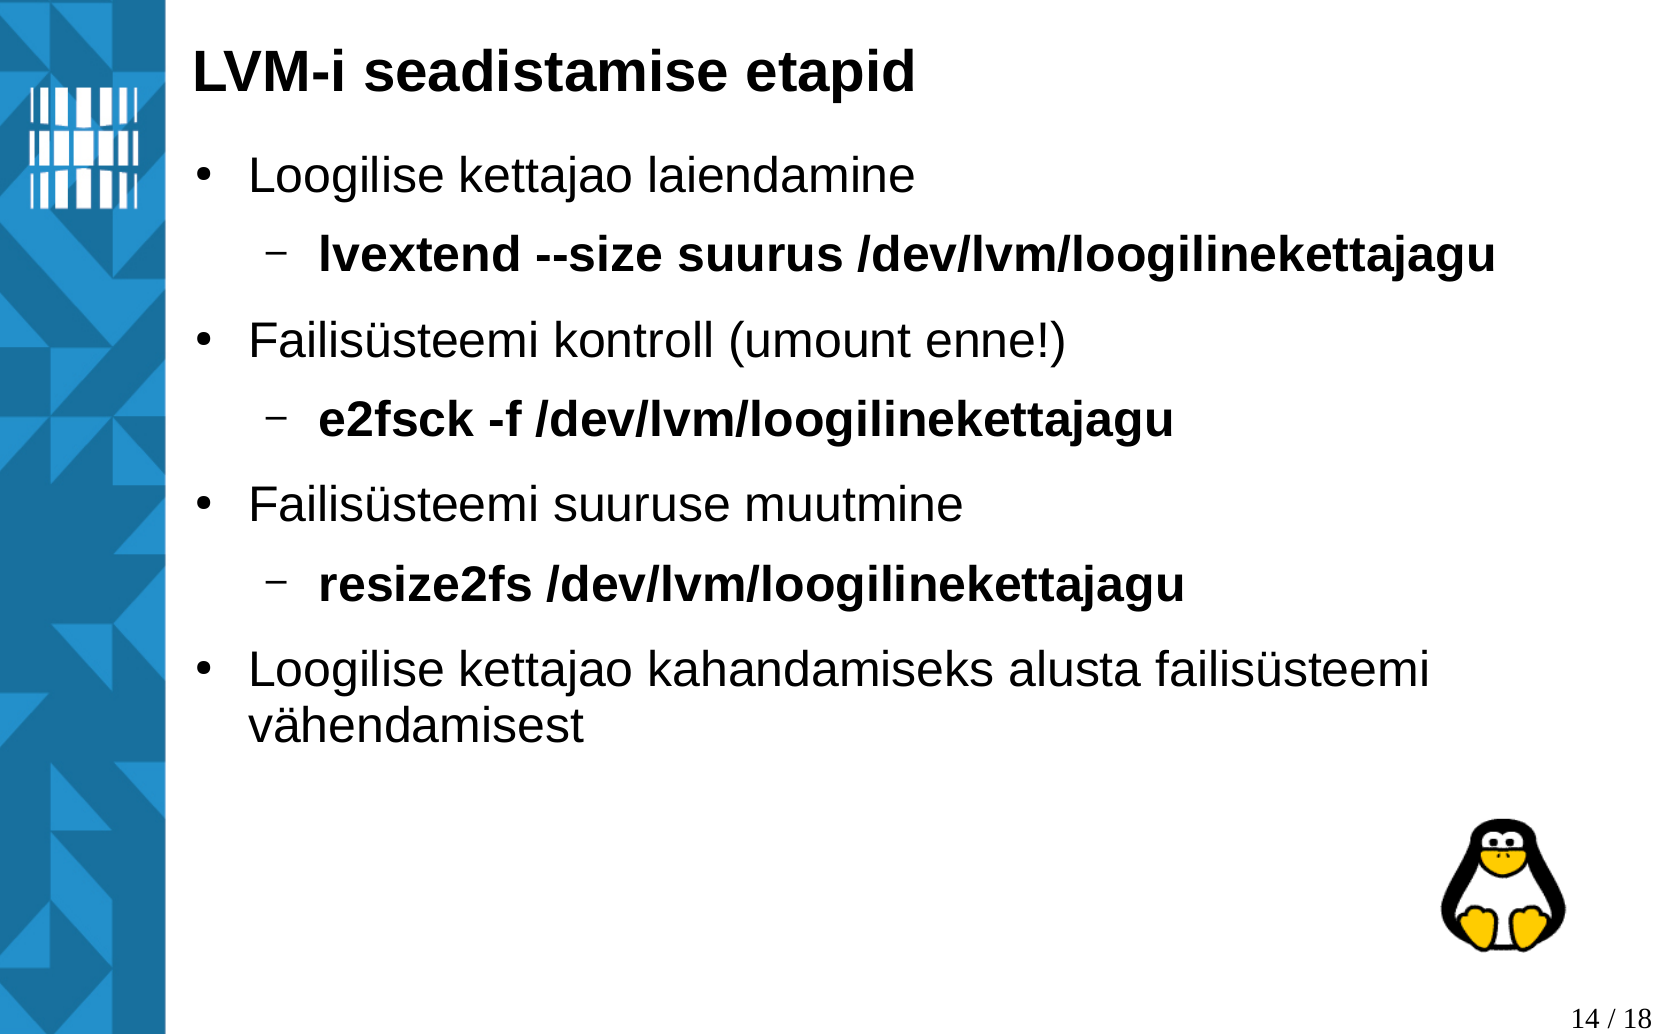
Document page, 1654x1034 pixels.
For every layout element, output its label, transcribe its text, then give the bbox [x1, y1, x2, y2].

list Loogilise kettajao laiendamine lvextend --size suurus /dev/lvm/loogilinekettajagu Failisüsteemi kontroll (umount enne!) e2fsck -f /dev/lvm/loogilinekettajagu Failisüsteemi suuruse muutmine resize2fs /dev/lvm/loogilinekettajagu Loogilise kettajao kahandamiseks alusta failisüsteemi vähendamisest [177, 147, 1563, 830]
picture [1397, 779, 1607, 967]
title LVM-i seadistamise etapid [192, 19, 1498, 123]
